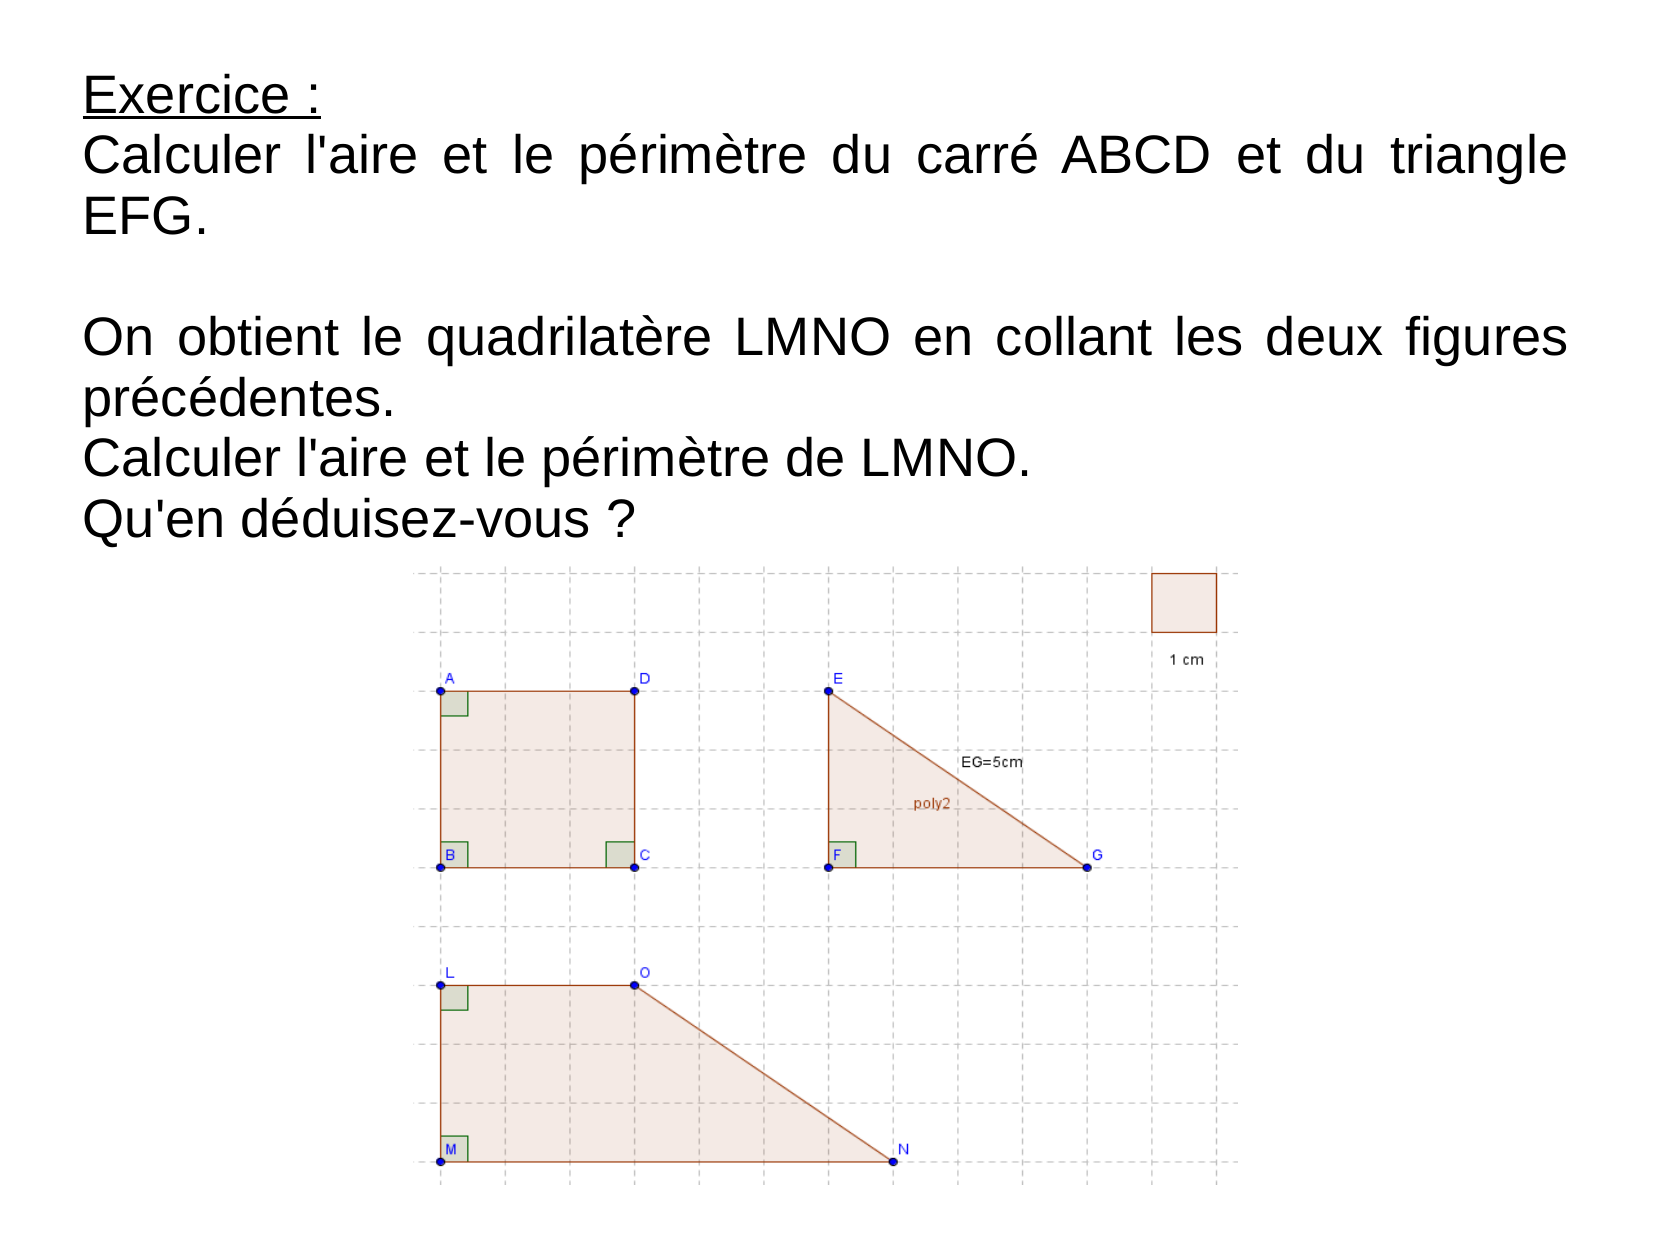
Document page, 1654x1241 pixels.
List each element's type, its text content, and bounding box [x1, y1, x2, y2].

picture [413, 566, 1238, 1185]
subtitle Exercice : Calculer l'aire et le périmètre du carré ABCD et du triangle EFG. On obtient le quadrilatère LMNO en collant les deux figures précédentes. Calculer l'aire et le périmètre de LMNO. Qu'en déduisez-vous ? [82, 49, 1571, 1109]
